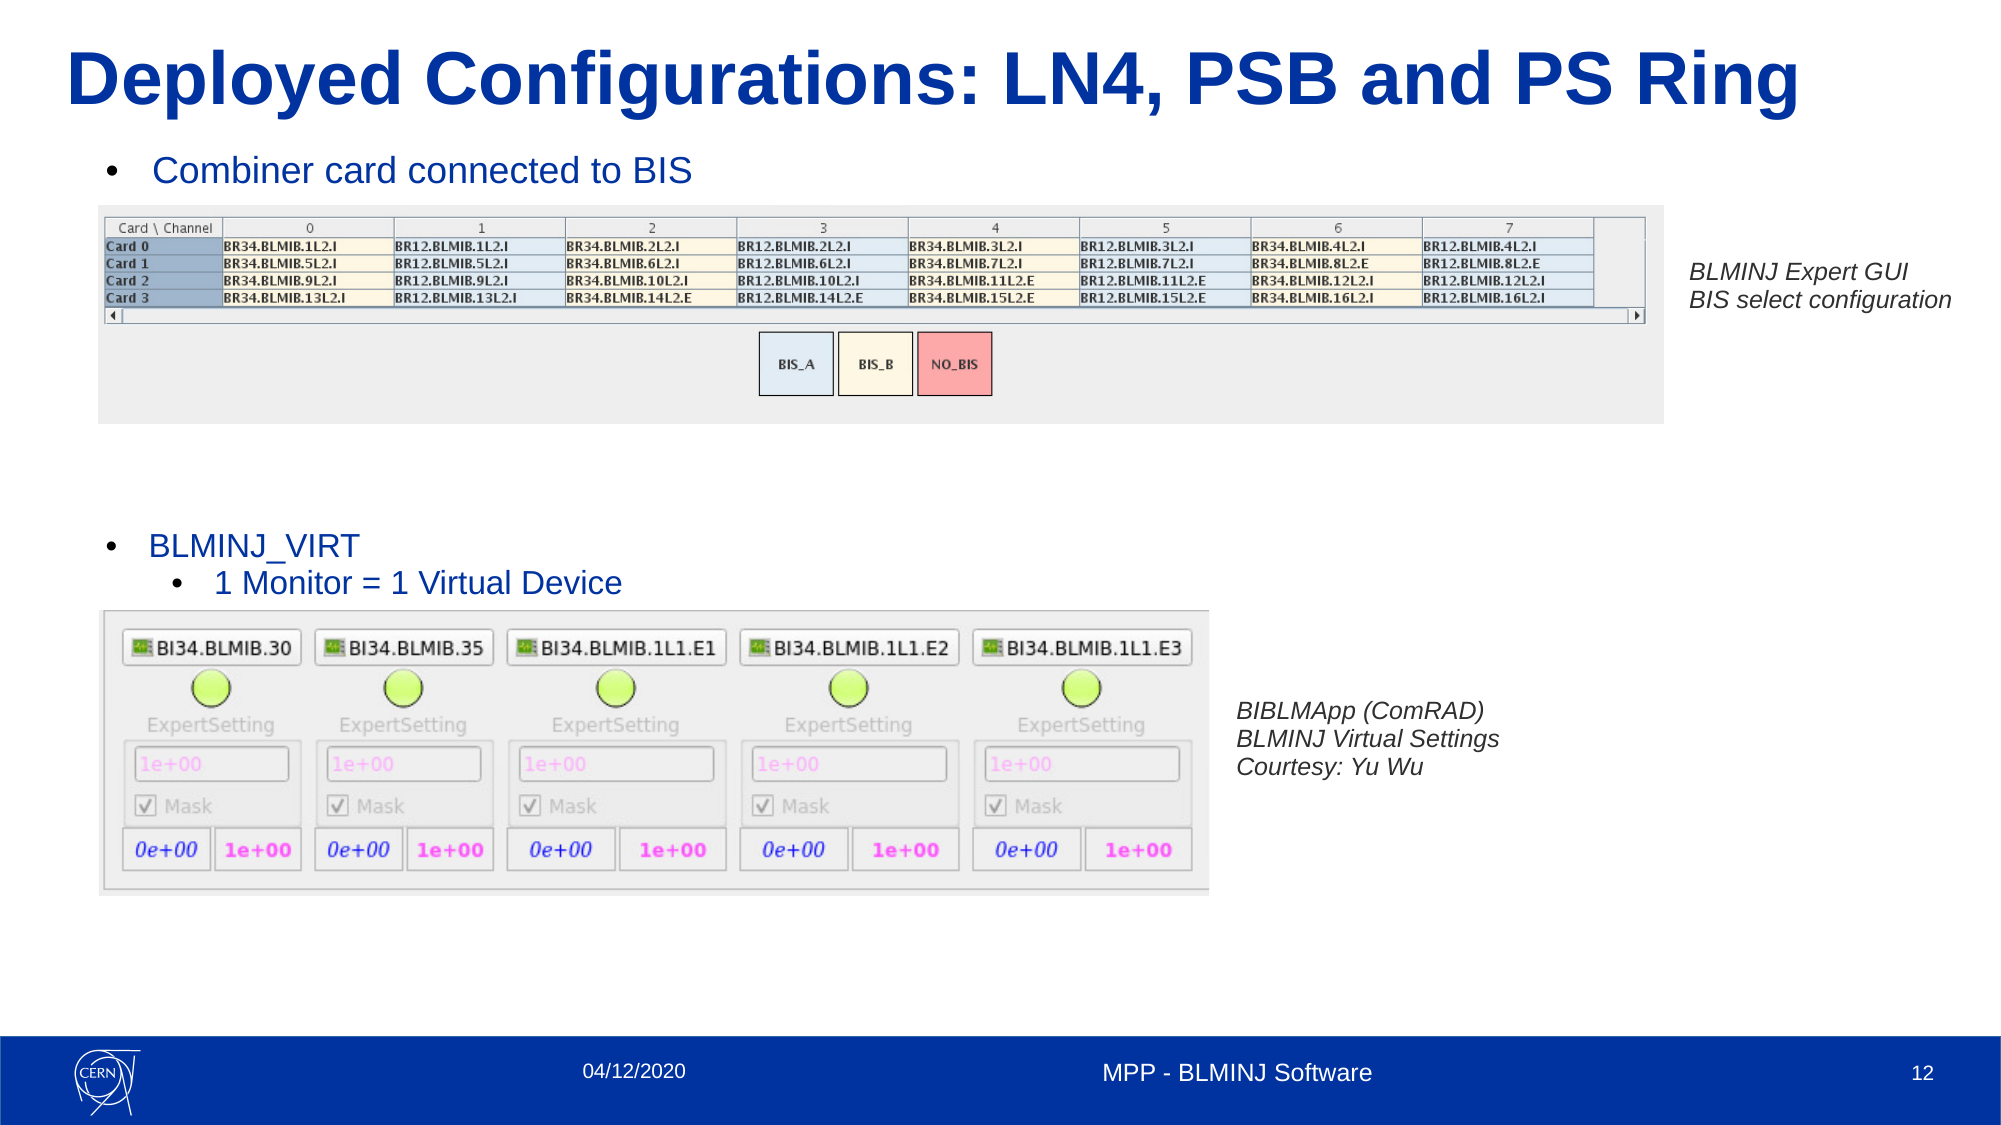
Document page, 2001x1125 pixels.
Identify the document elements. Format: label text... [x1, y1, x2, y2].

text_box BLMINJ Expert GUI BIS select configuration [1674, 250, 1971, 331]
picture [98, 610, 1210, 896]
title Deployed Configurations: LN4, PSB and PS Ring [66, 44, 1934, 197]
slide_number 12 [1822, 1042, 1935, 1103]
picture [98, 205, 1664, 424]
picture [1, 1037, 2000, 1125]
text_box Combiner card connected to BIS BLMINJ_VIRT 1 Monitor = 1 Virtual Device [88, 141, 1837, 967]
text_box BIBLMApp (ComRAD) BLMINJ Virtual Settings Courtesy: Yu Wu [1221, 689, 1552, 817]
slide_number 04/12/2020 [571, 1041, 686, 1102]
footer MPP - BLMINJ Software [698, 1042, 1777, 1103]
